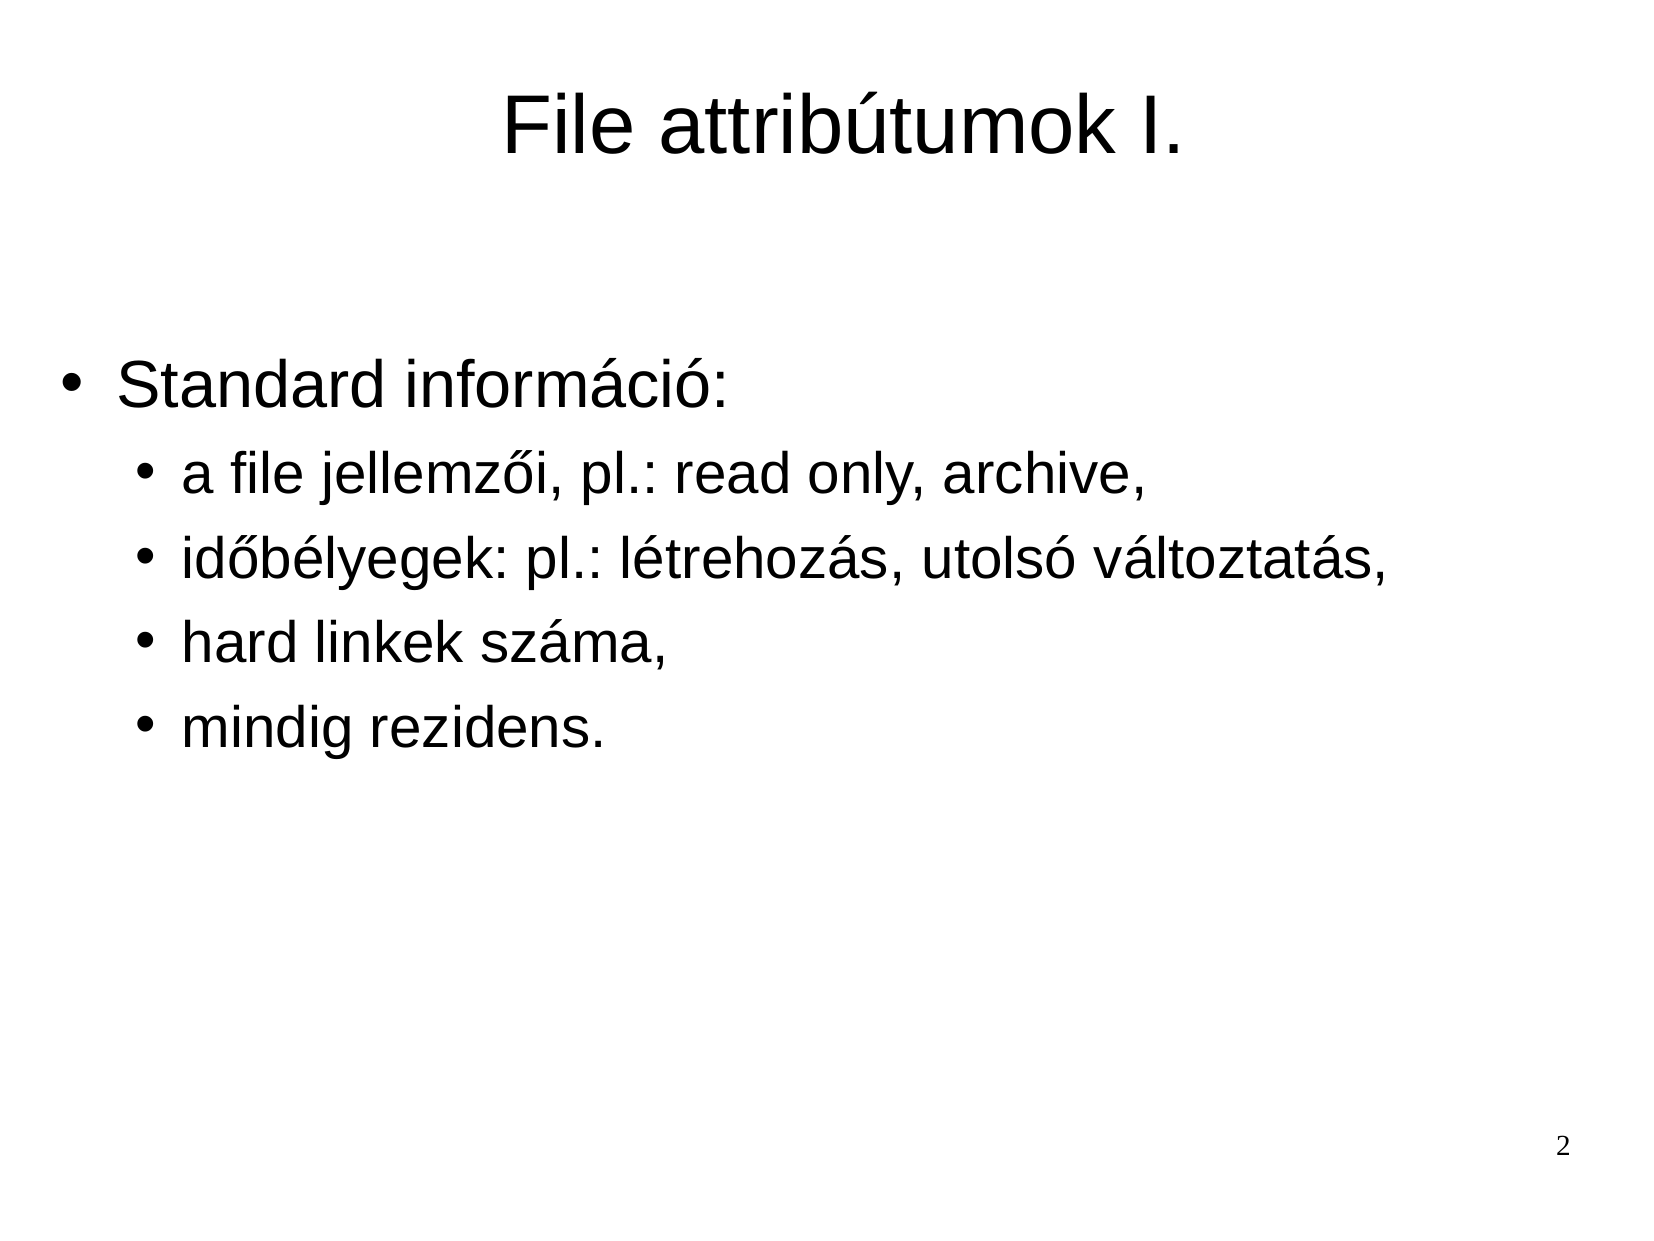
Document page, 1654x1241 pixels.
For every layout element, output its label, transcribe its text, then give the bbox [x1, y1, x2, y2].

list Standard információ: a file jellemzői, pl.: read only, archive, időbélyegek: pl.: létrehozás, utolsó változtatás, hard linkek száma, mindig rezidens. [45, 333, 1654, 1193]
title File attribútumok I. [123, 47, 1530, 193]
